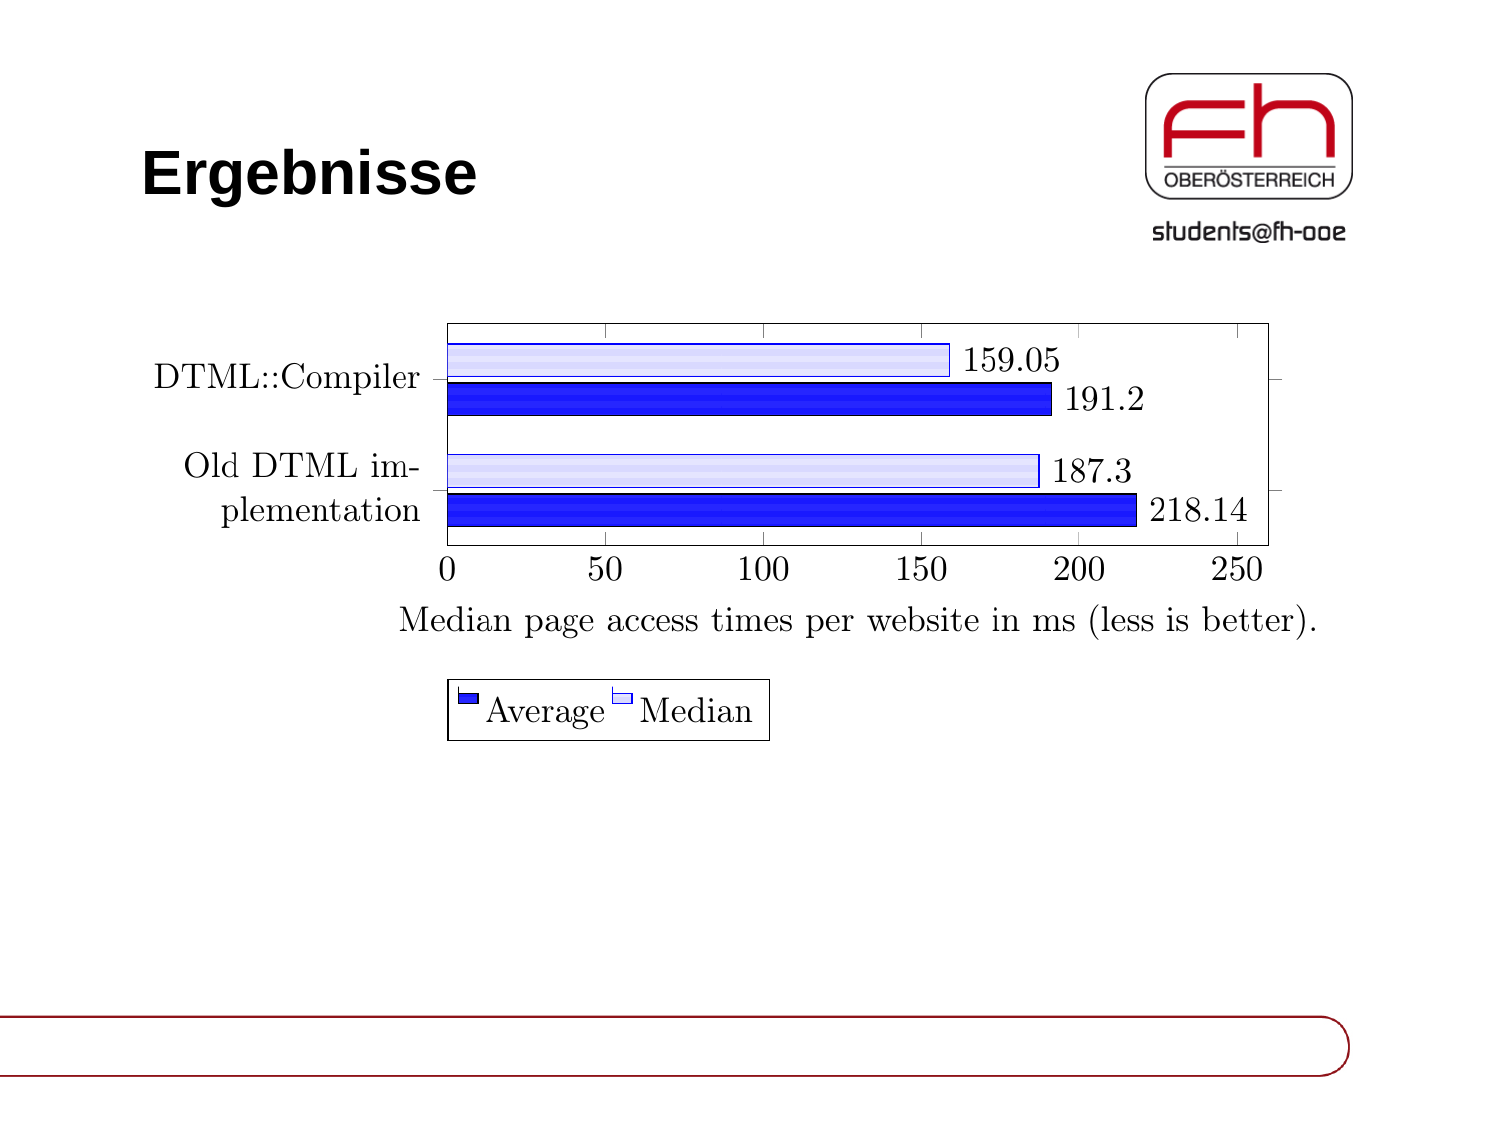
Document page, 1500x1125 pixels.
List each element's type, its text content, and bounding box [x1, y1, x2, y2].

picture [1145, 73, 1353, 243]
picture [150, 314, 1332, 749]
picture [0, 1012, 1353, 1080]
title Ergebnisse [141, 66, 1108, 208]
